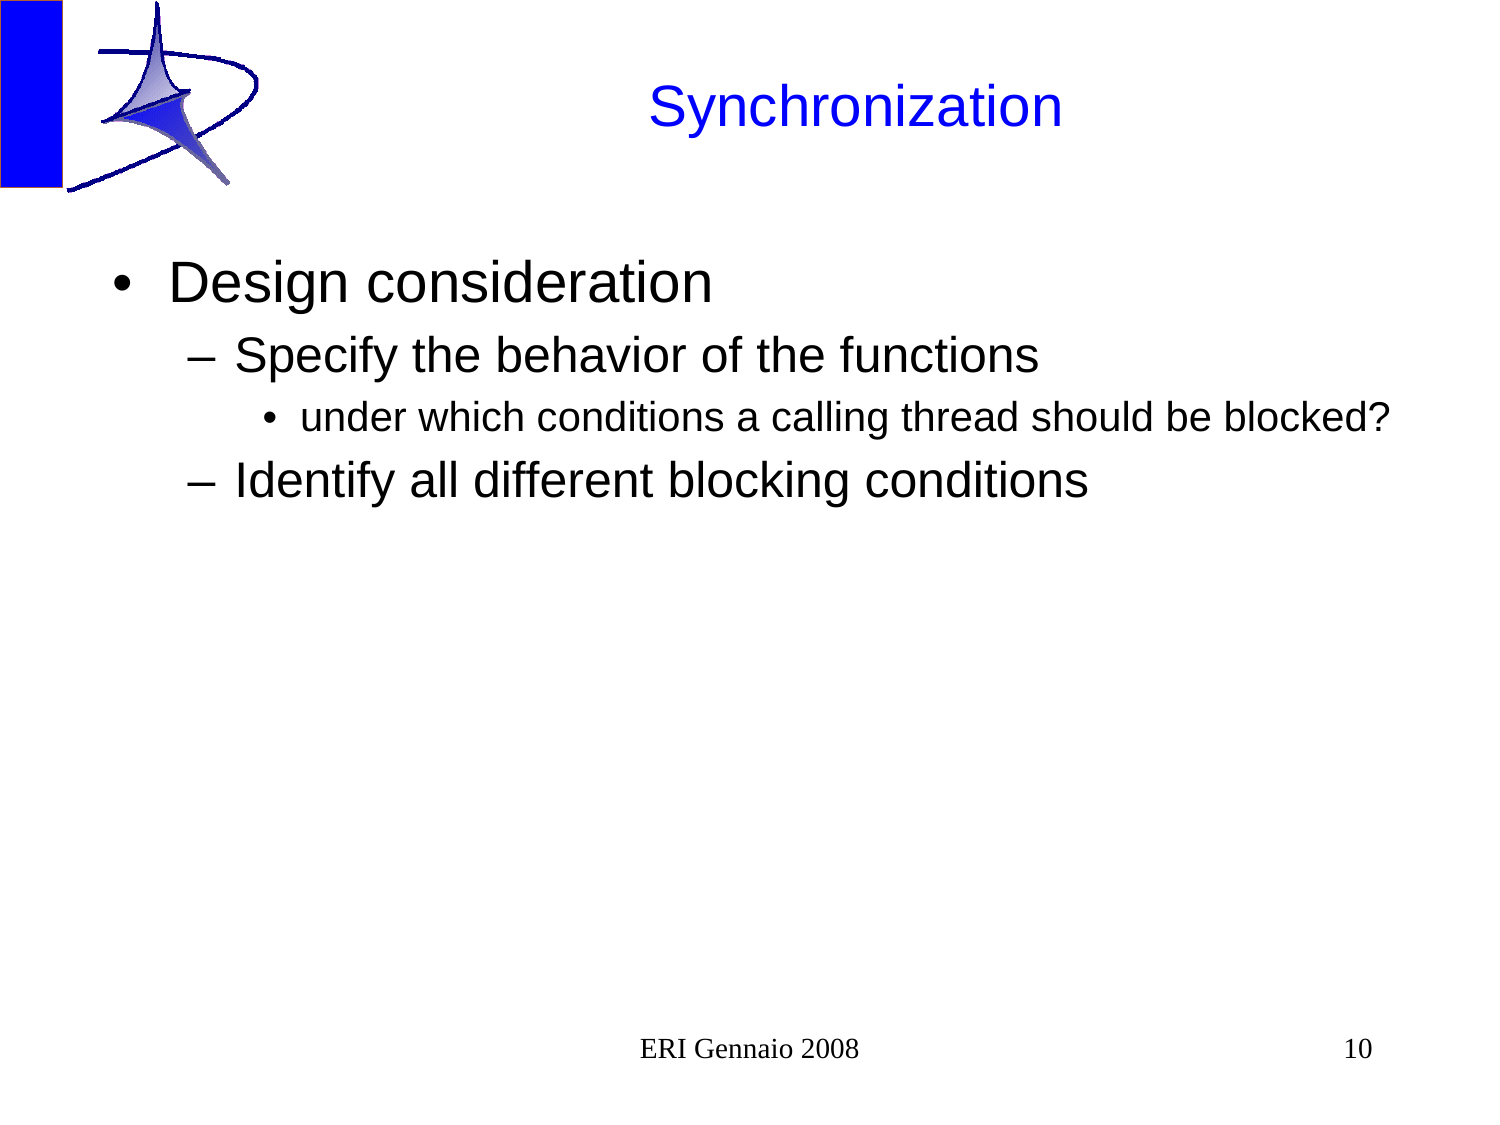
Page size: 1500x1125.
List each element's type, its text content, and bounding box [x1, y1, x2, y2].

list Design consideration Specify the behavior of the functions under which conditions a calling thread should be blocked? Identify all different blocking conditions [112, 249, 1450, 993]
picture [62, 0, 263, 197]
title Synchronization [262, 24, 1450, 188]
